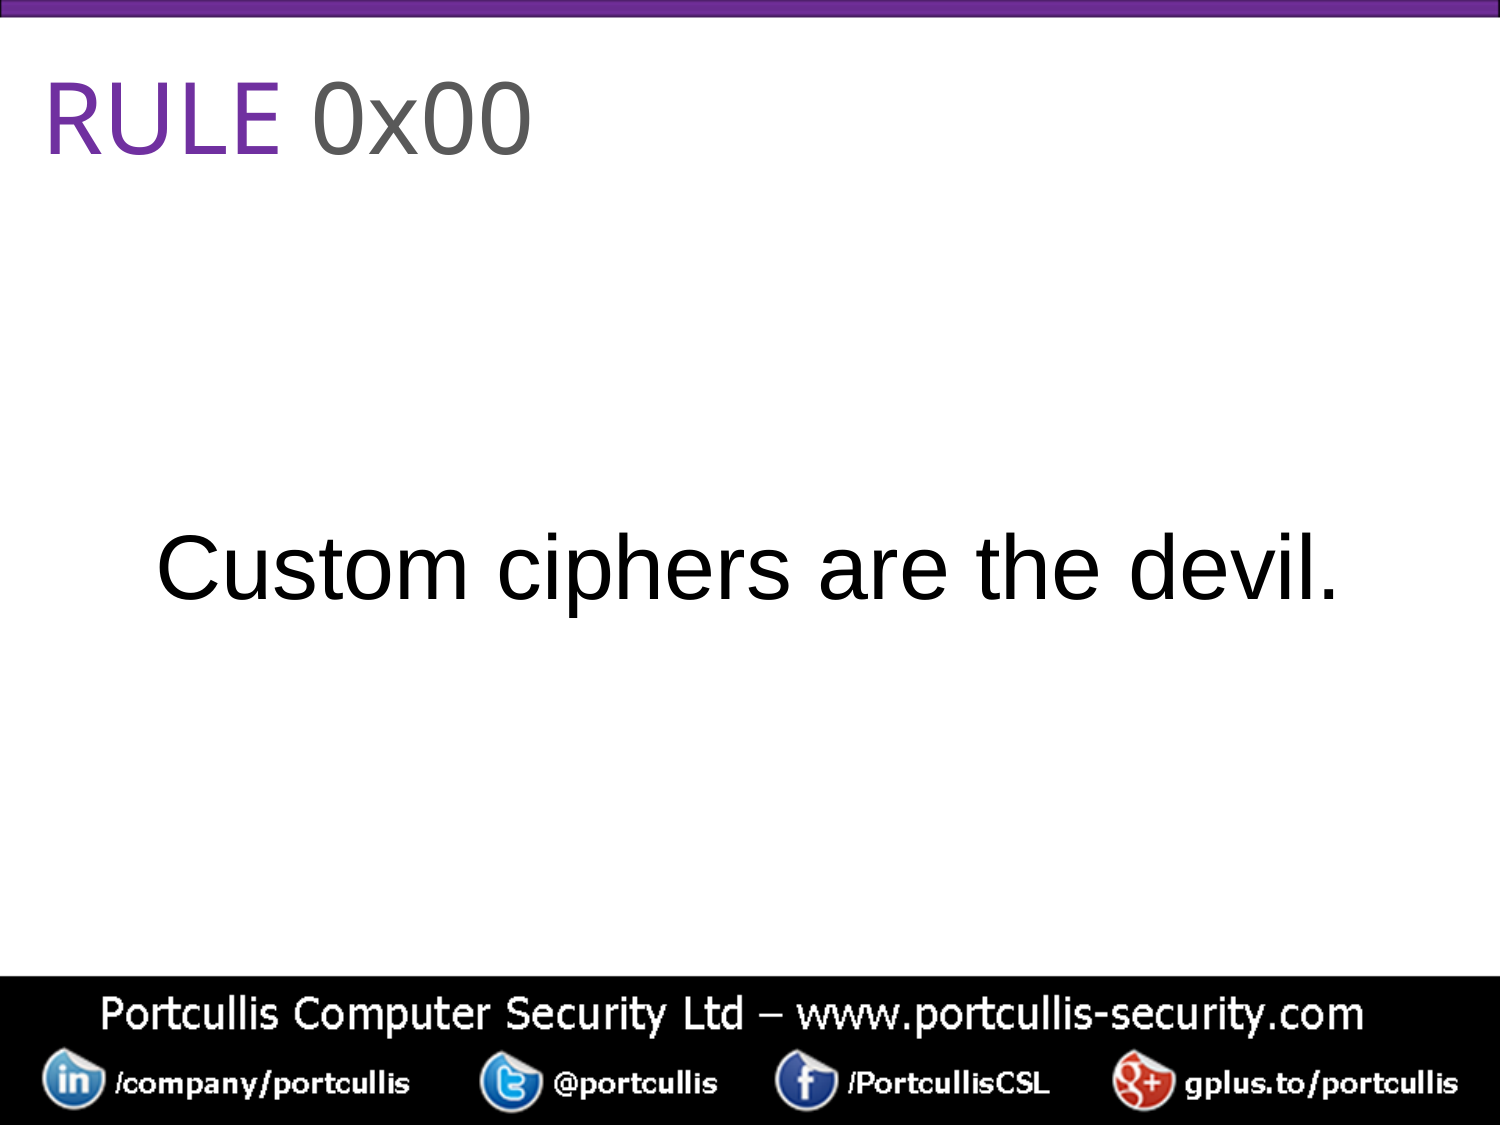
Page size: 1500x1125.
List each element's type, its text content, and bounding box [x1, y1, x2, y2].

picture [0, 625, 1500, 1125]
text_box Custom ciphers are the devil. [0, 500, 1500, 625]
picture [0, 0, 1500, 500]
title RULE 0x00 [41, 42, 1434, 202]
